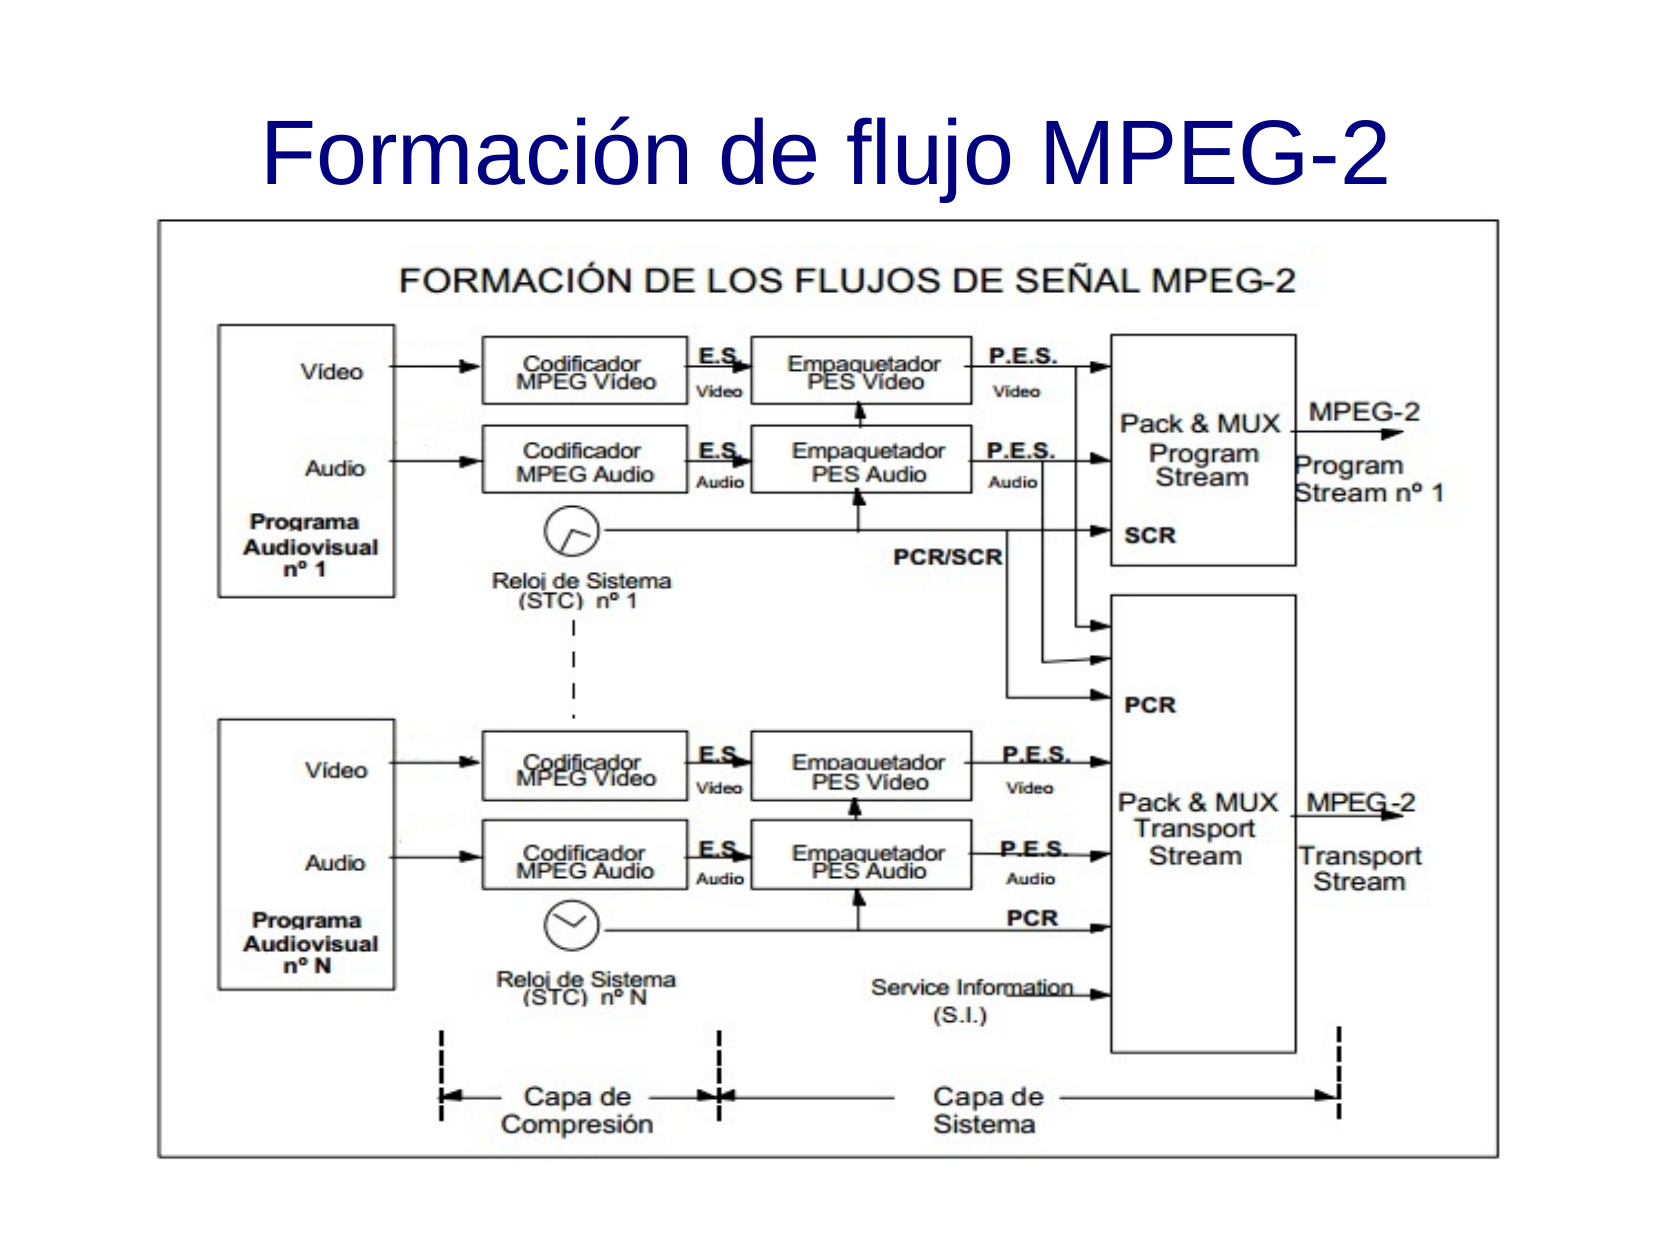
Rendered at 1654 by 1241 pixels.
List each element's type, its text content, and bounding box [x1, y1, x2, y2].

picture [151, 214, 1513, 1167]
title Formación de flujo MPEG-2 [82, 49, 1571, 257]
